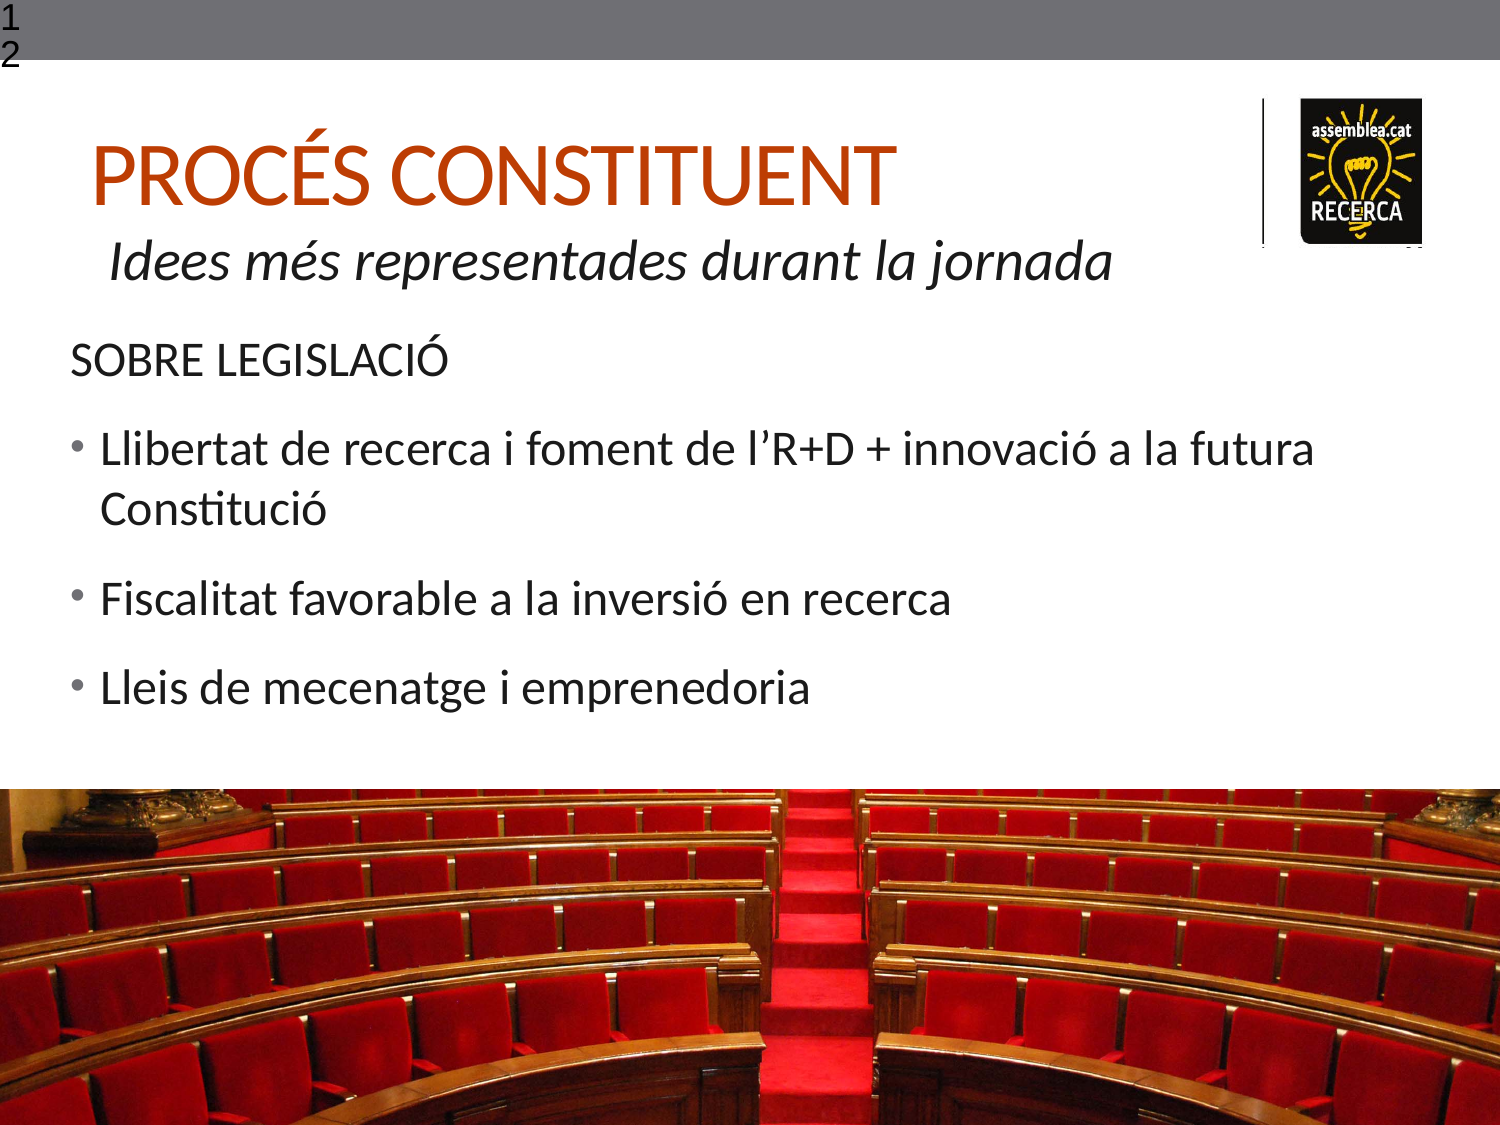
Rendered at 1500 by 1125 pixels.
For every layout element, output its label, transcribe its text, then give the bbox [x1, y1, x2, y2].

picture [0, 789, 1500, 1125]
text_box Idees més representades durant la jornada [93, 215, 1131, 300]
picture [1262, 90, 1429, 248]
title PROCÉS CONSTITUENT [75, 87, 1425, 250]
list SOBRE LEGISLACIÓ Llibertat de recerca i foment de l’R+D + innovació a la futura Constitució Fiscalitat favorable a la inversió en recerca Lleis de mecenatge i emprenedoria [55, 318, 1459, 789]
